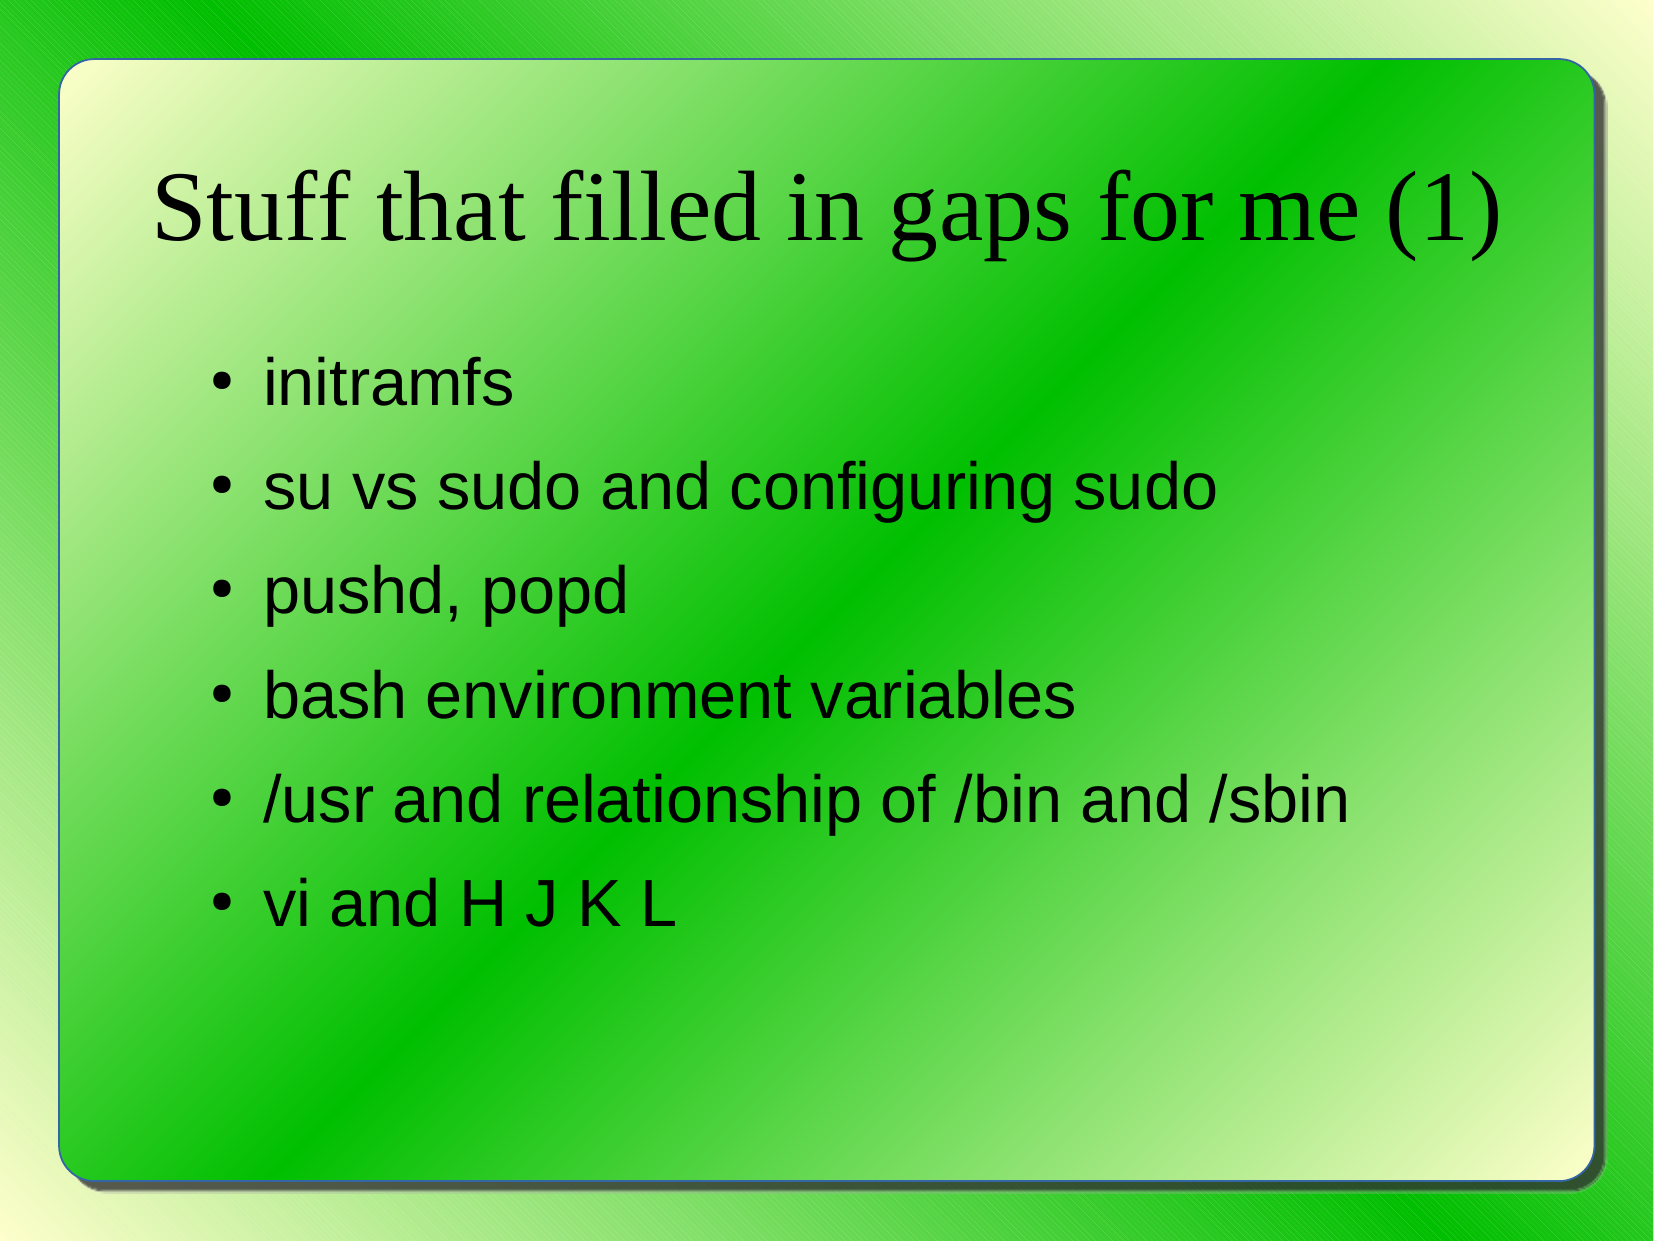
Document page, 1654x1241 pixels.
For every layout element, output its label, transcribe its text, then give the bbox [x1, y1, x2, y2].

list initramfs su vs sudo and configuring sudo pushd, popd bash environment variables /usr and relationship of /bin and /sbin vi and H J K L [121, 344, 1534, 1068]
title Stuff that filled in gaps for me (1) [121, 102, 1534, 310]
